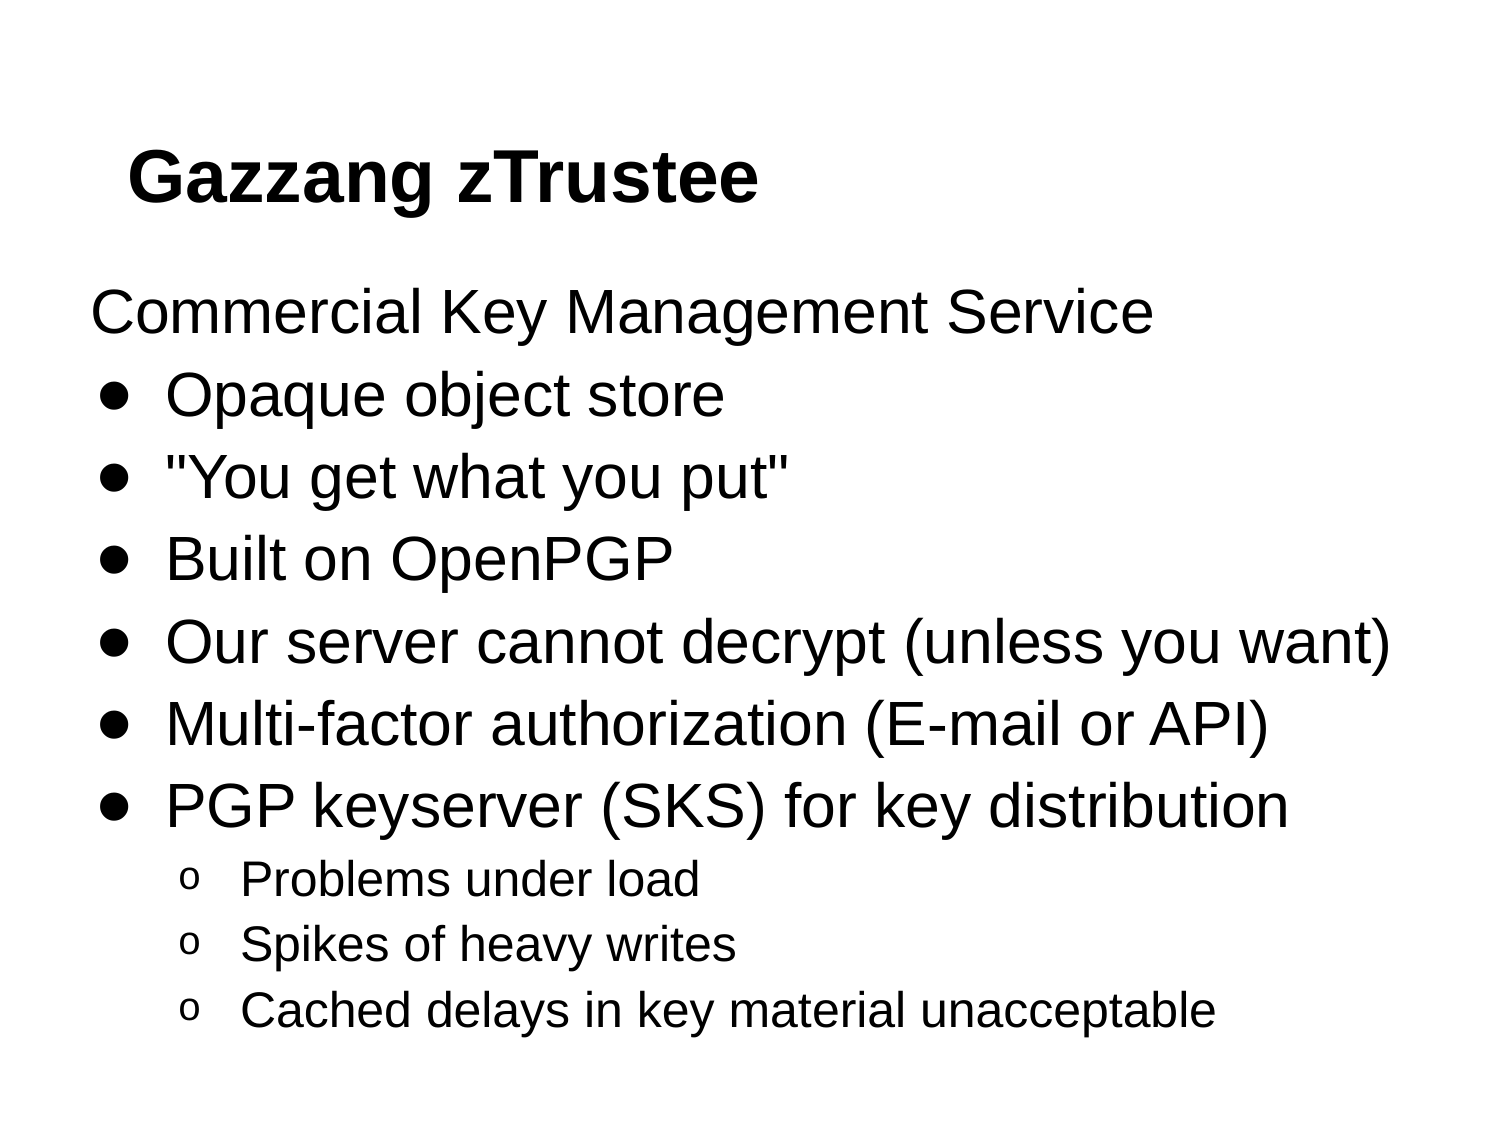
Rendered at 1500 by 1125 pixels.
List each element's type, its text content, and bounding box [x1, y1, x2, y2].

list Commercial Key Management Service Opaque object store "You get what you put" Built on OpenPGP Our server cannot decrypt (unless you want) Multi-factor authorization (E-mail or API) PGP keyserver (SKS) for key distribution Problems under load Spikes of heavy writes Cached delays in key material unacceptable [75, 262, 1425, 1078]
title Gazzang zTrustee [75, 45, 1425, 233]
